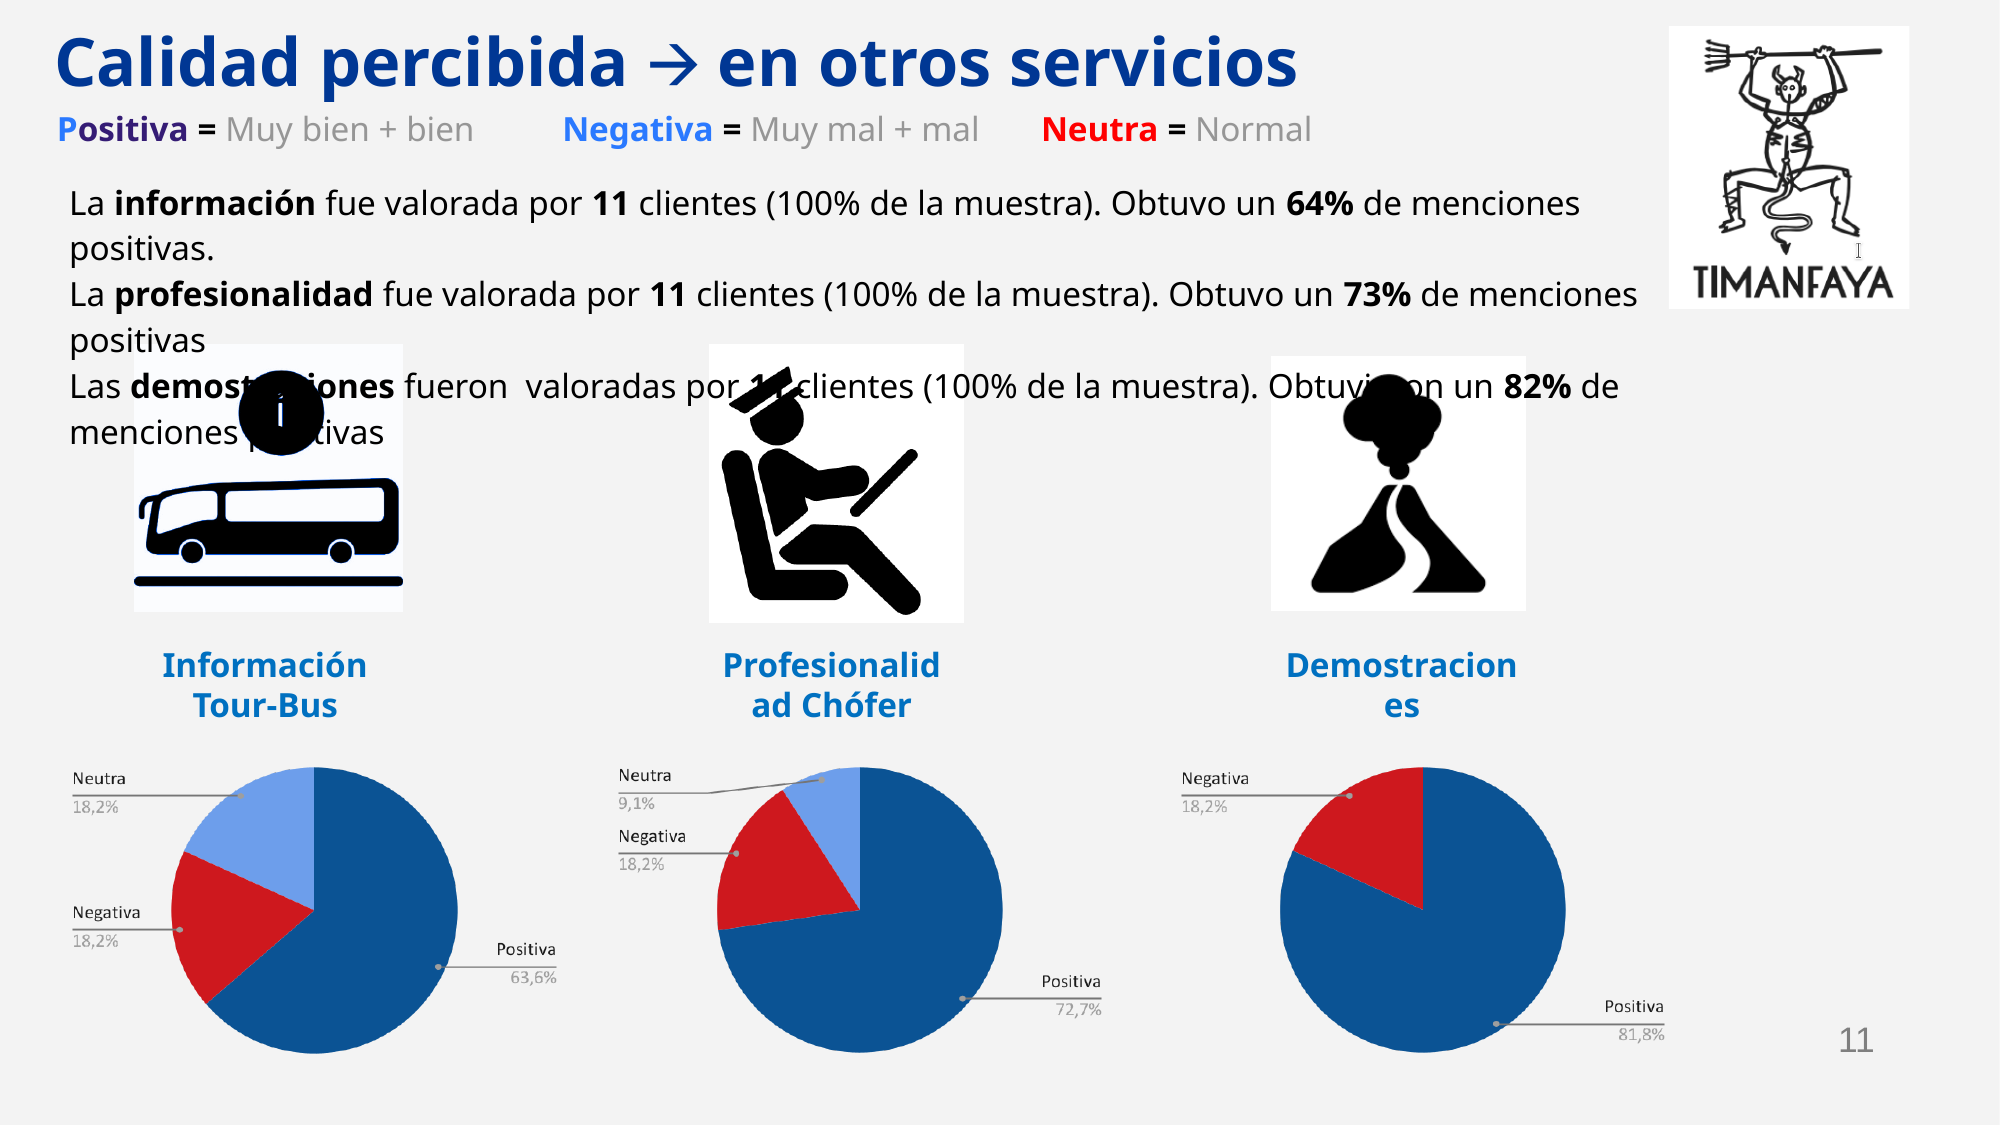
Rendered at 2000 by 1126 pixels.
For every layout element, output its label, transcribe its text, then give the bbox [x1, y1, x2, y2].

picture [957, 376, 964, 396]
slide_number <number> [1680, 1008, 1894, 1069]
picture [602, 751, 1117, 1069]
picture [1271, 356, 1526, 611]
picture [134, 344, 403, 612]
picture [56, 751, 572, 1069]
picture [137, 384, 144, 394]
text_box Información Tour-Bus [134, 636, 396, 733]
picture [1668, 26, 1910, 309]
picture [1165, 751, 1680, 1069]
picture [1272, 377, 1288, 396]
text_box La información fue valorada por 11 clientes (100% de la muestra). Obtuvo un 64% de menciones positivas. La profesionalidad fue valorada por 11 clientes (100% de la muestra). Obtuvo un 73% de menciones positivas Las demostraciones fueron valoradas por 11 clientes (100% de la muestra). Obtuvieron un 82% de menciones positivas [54, 160, 1669, 315]
picture [176, 344, 184, 350]
text_box Calidad percibida 🡪 en otros servicios [54, 0, 1374, 120]
picture [710, 382, 720, 396]
text_box Demostraciones [1268, 636, 1536, 733]
picture [709, 344, 964, 623]
text_box Profesionalidad Chófer [703, 636, 961, 733]
text_box Positiva = Muy bien + bien Negativa = Muy mal + mal Neutra = Normal [56, 100, 1402, 157]
